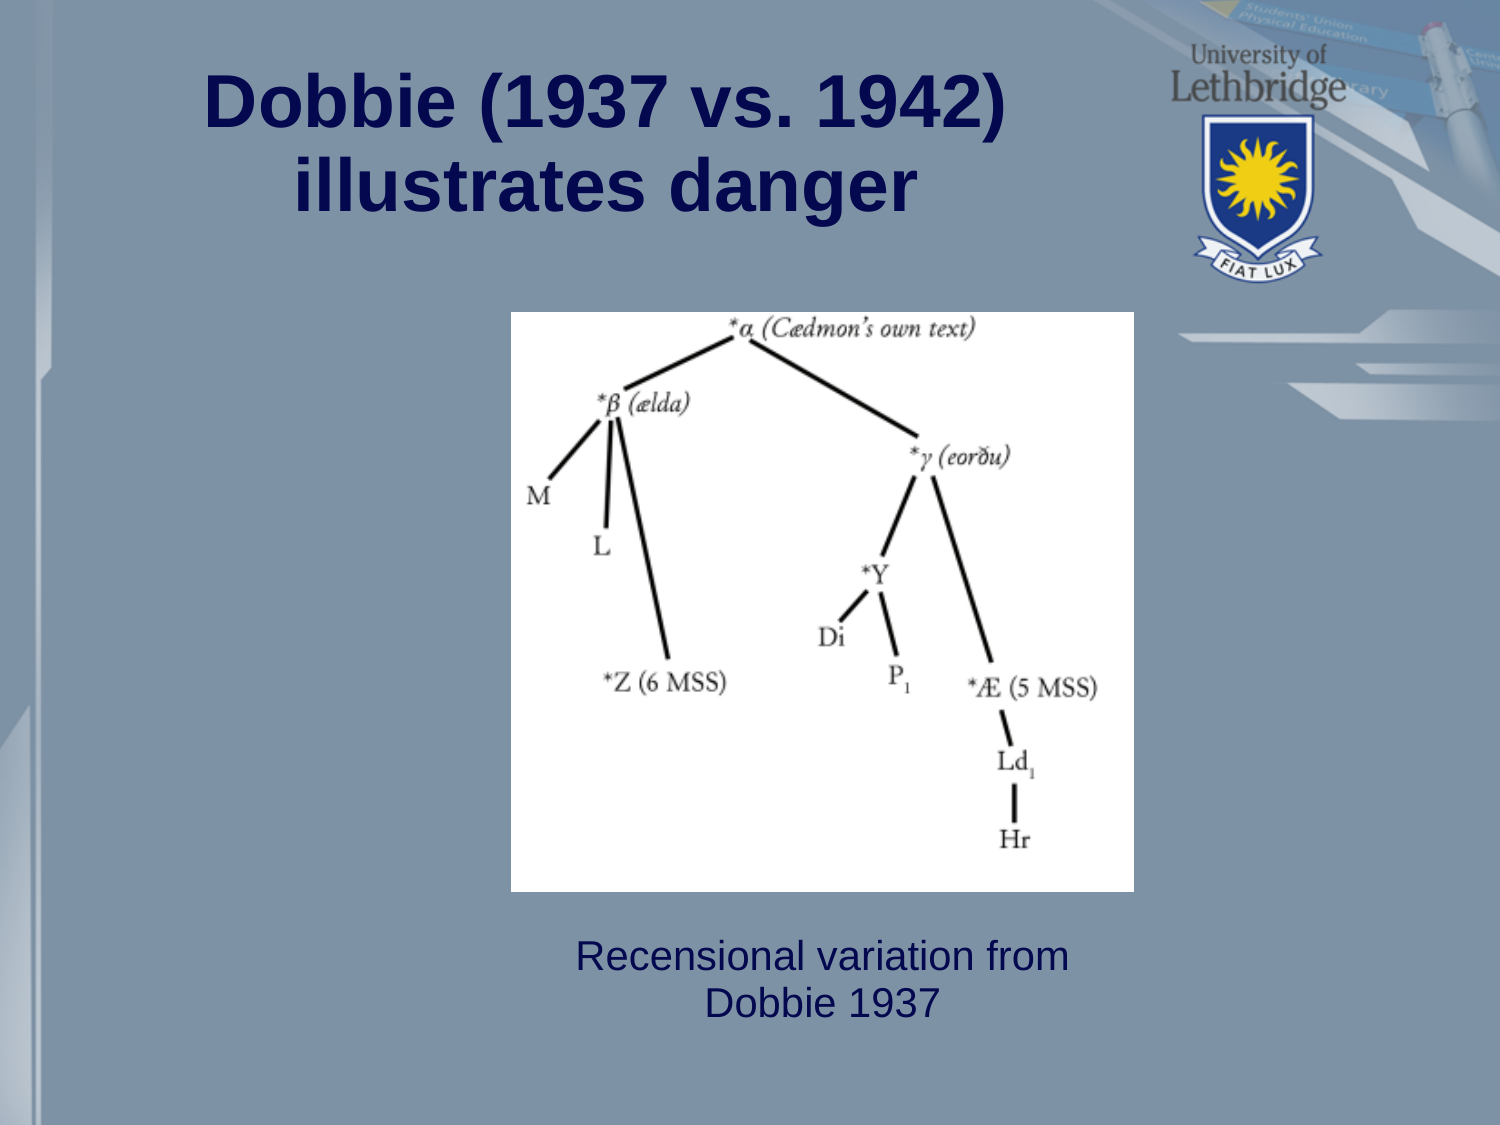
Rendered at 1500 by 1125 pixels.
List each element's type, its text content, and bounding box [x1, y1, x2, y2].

title Dobbie (1937 vs. 1942) illustrates danger [75, 46, 1138, 241]
list Recensional variation from Dobbie 1937 [511, 933, 1134, 1052]
picture [0, 0, 1500, 1125]
